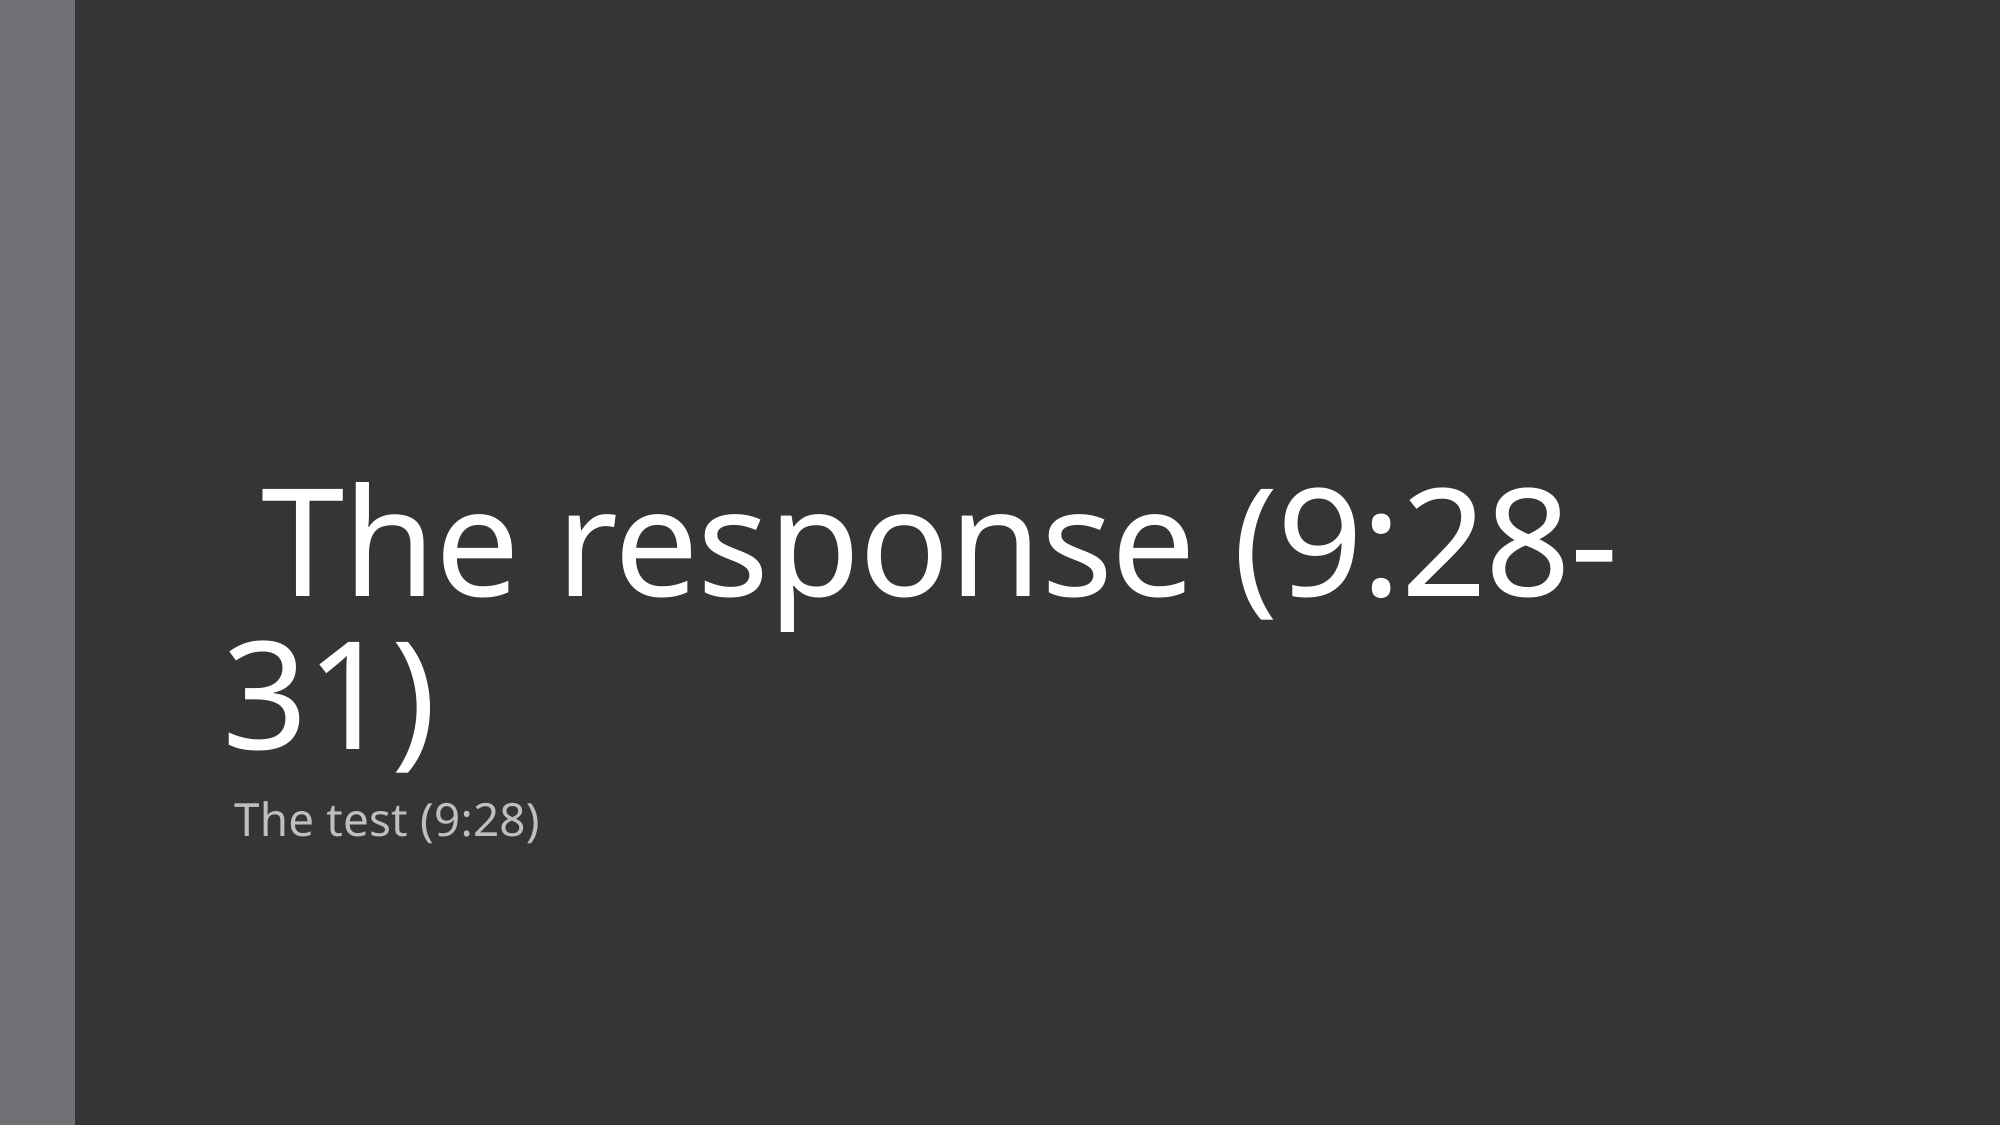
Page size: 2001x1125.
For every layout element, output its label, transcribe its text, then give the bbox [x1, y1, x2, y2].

title The response (9:28-31) [206, 124, 1752, 787]
subtitle The test (9:28) [206, 787, 1752, 1066]
